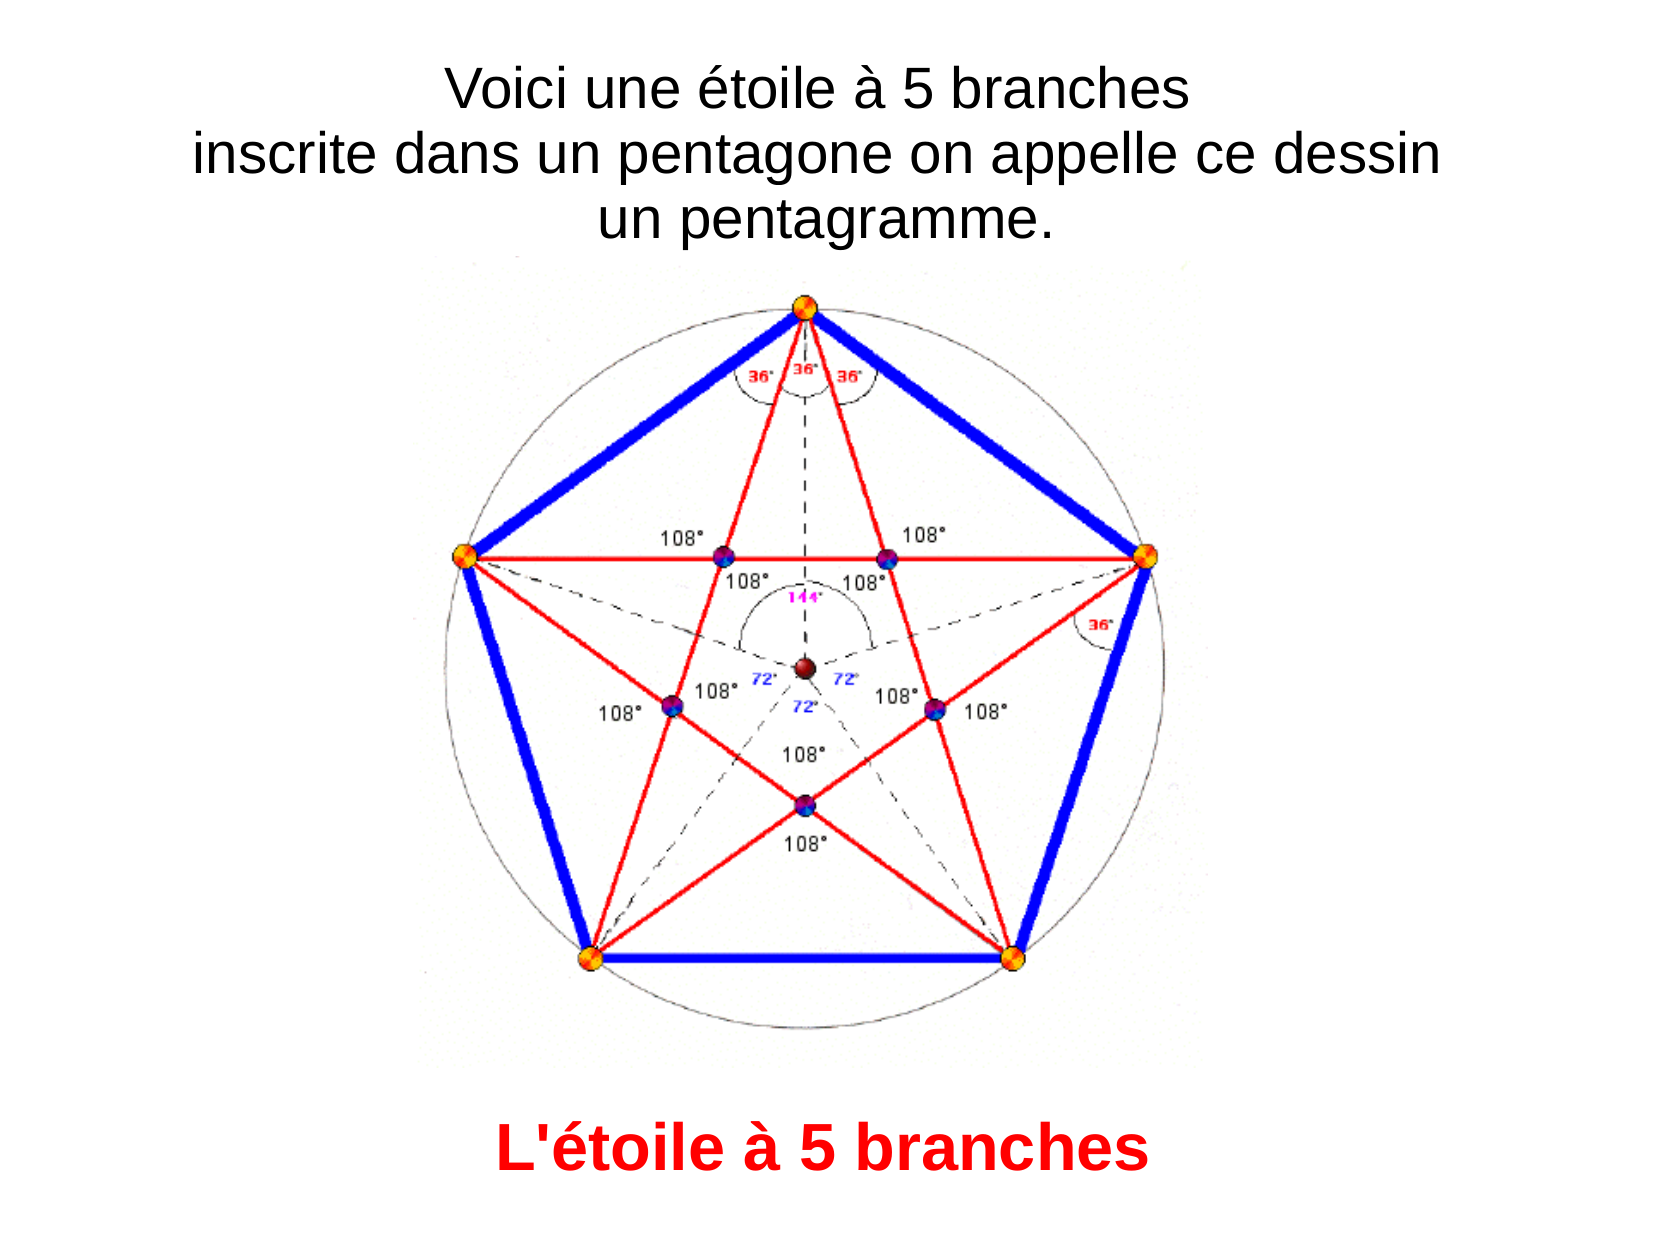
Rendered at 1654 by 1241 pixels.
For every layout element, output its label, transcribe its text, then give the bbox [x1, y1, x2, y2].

subtitle L'étoile à 5 branches [401, 1110, 1246, 1186]
picture [413, 256, 1208, 1068]
title Voici une étoile à 5 branches inscrite dans un pentagone on appelle ce dessin un pentagramme. [82, 49, 1571, 257]
